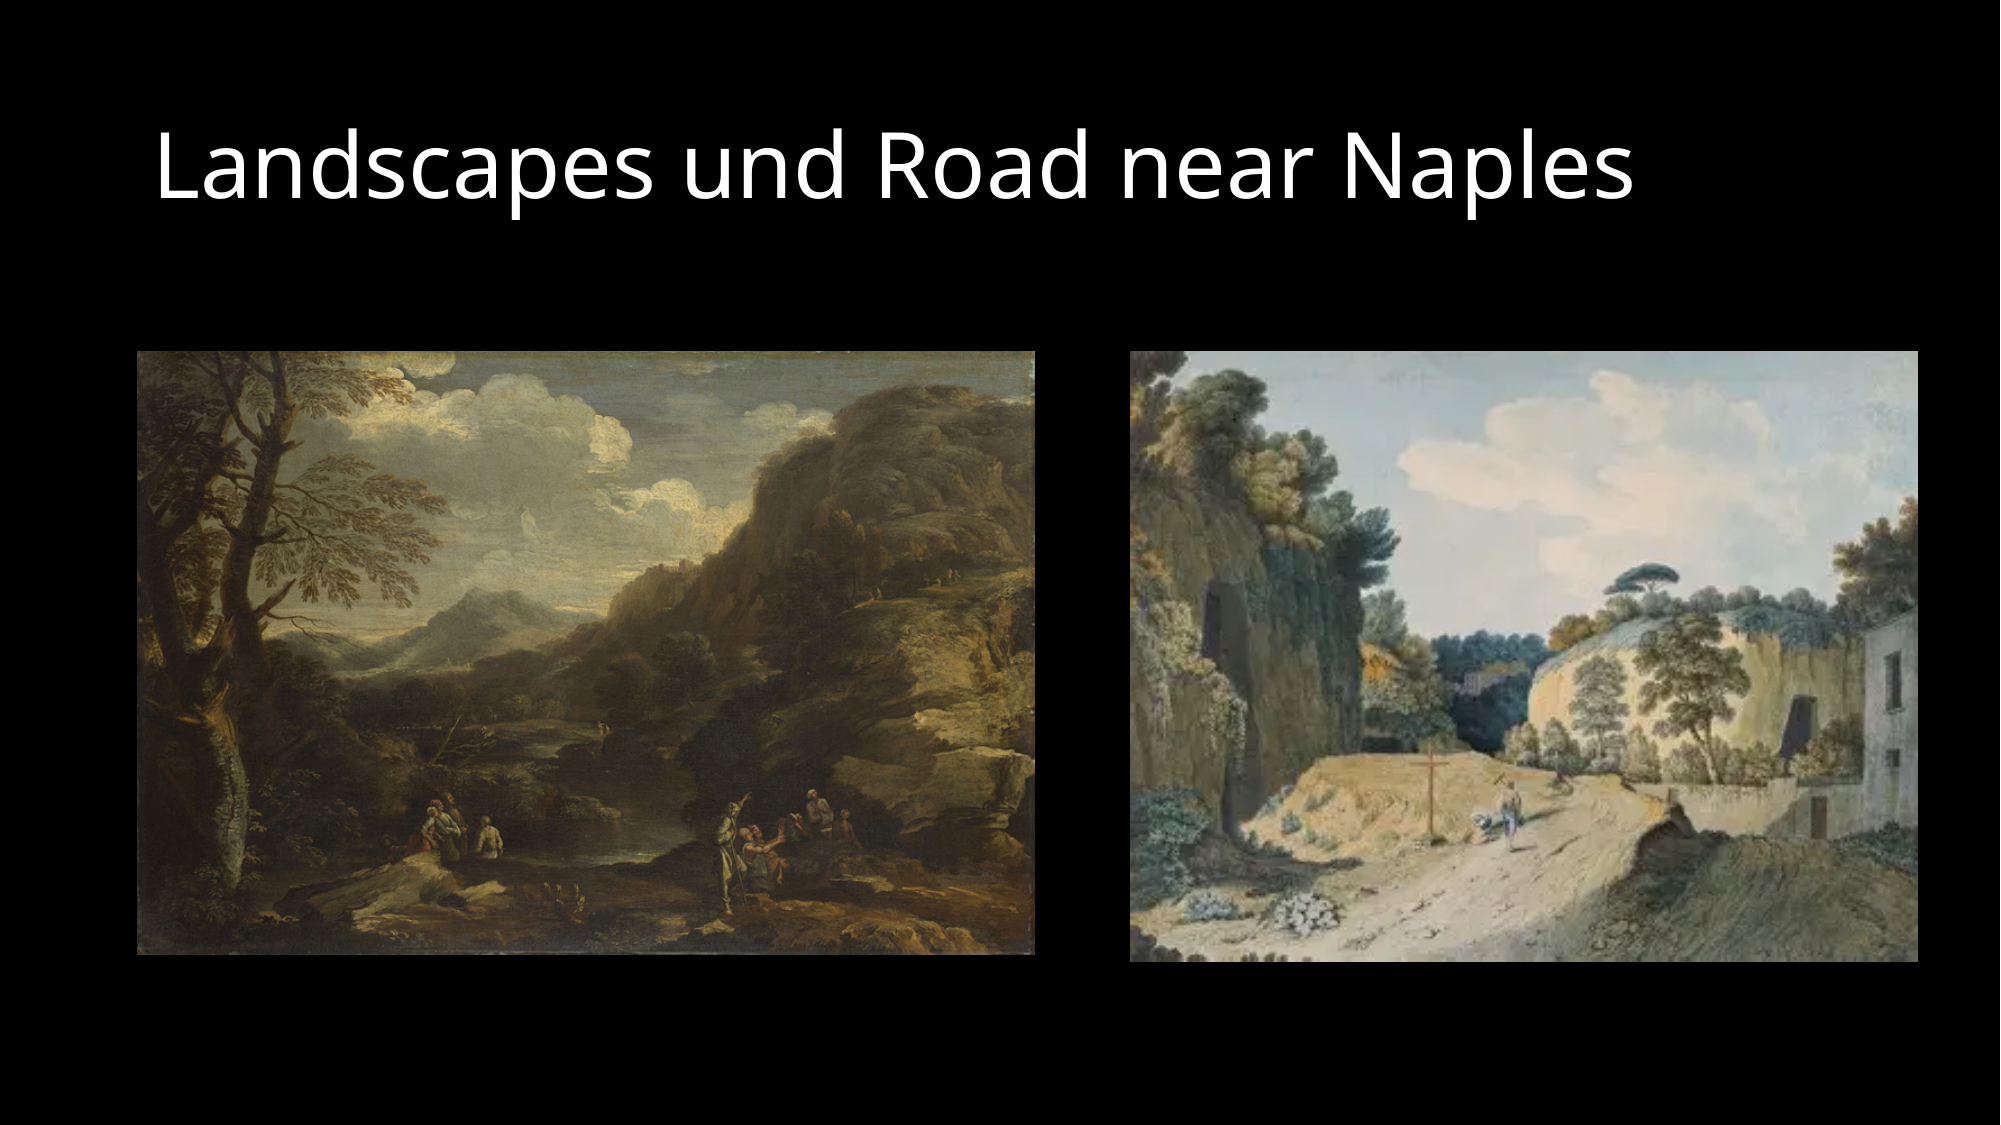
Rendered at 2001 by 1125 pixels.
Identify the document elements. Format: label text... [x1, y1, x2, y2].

picture [1130, 351, 1918, 963]
picture [137, 351, 1035, 955]
title Landscapes und Road near Naples [137, 59, 1863, 278]
